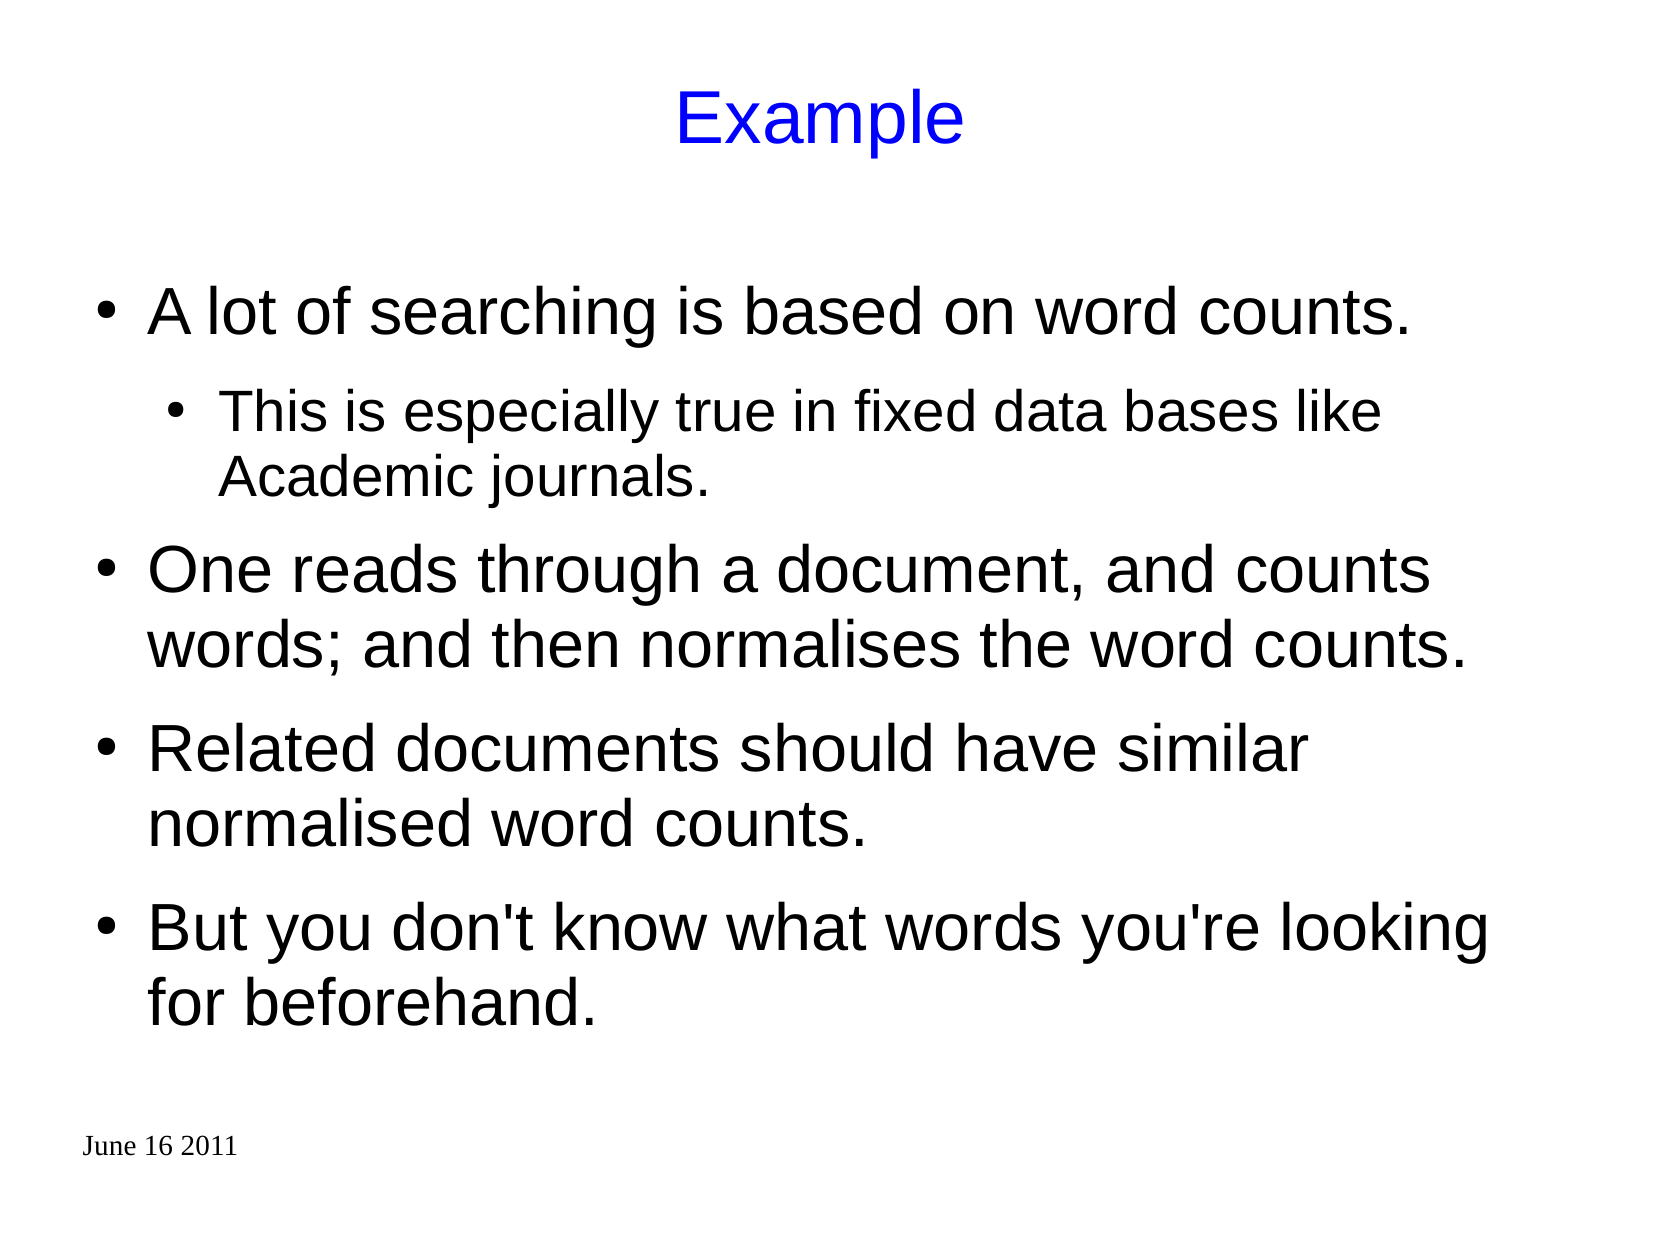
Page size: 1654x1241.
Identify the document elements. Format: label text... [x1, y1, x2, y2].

list A lot of searching is based on word counts. This is especially true in fixed data bases like Academic journals. One reads through a document, and counts words; and then normalises the word counts. Related documents should have similar normalised word counts. But you don't know what words you're looking for beforehand. [76, 274, 1565, 1093]
title Example [76, 58, 1565, 178]
